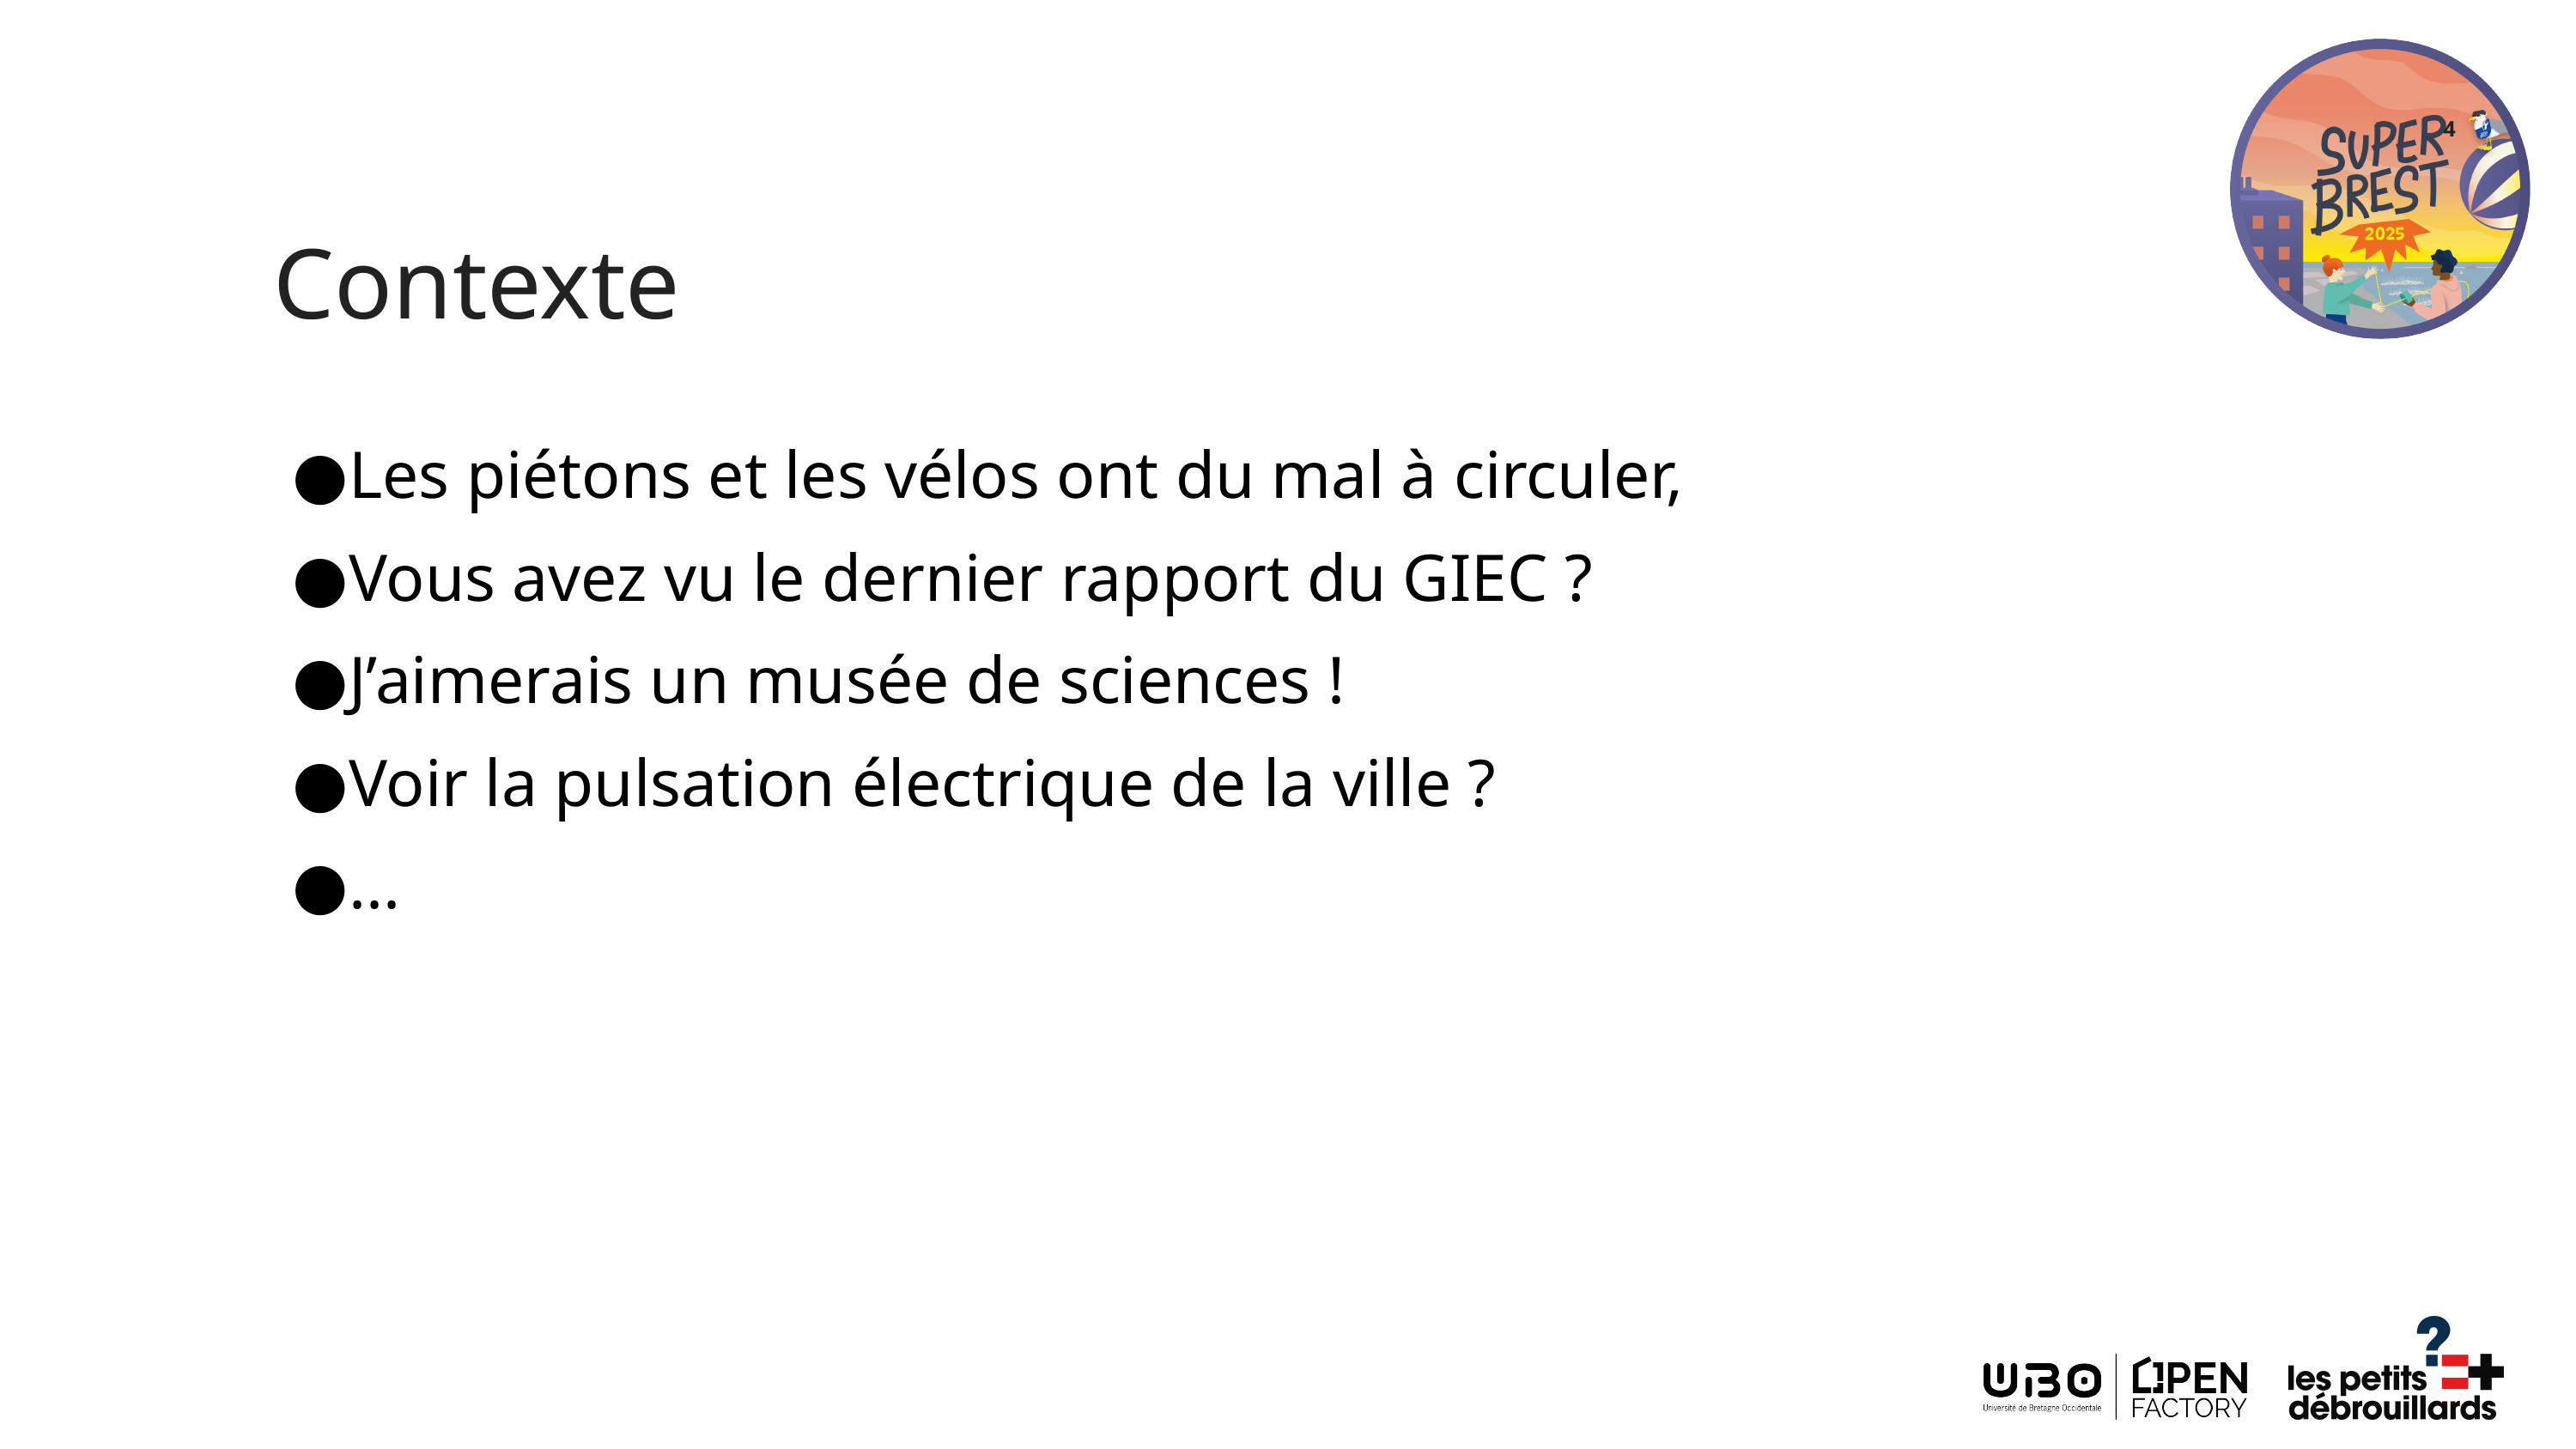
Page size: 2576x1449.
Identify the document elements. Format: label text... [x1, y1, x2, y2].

title Contexte [273, 217, 1741, 434]
slide_number <numéro> [2307, 93, 2456, 145]
picture [1984, 1354, 2247, 1420]
list Les piétons et les vélos ont du mal à circuler, Vous avez vu le dernier rapport du GIEC ? J’aimerais un musée de sciences ! Voir la pulsation électrique de la ville ? ... [275, 433, 2188, 1122]
picture [2230, 39, 2530, 339]
picture [2288, 1316, 2504, 1420]
